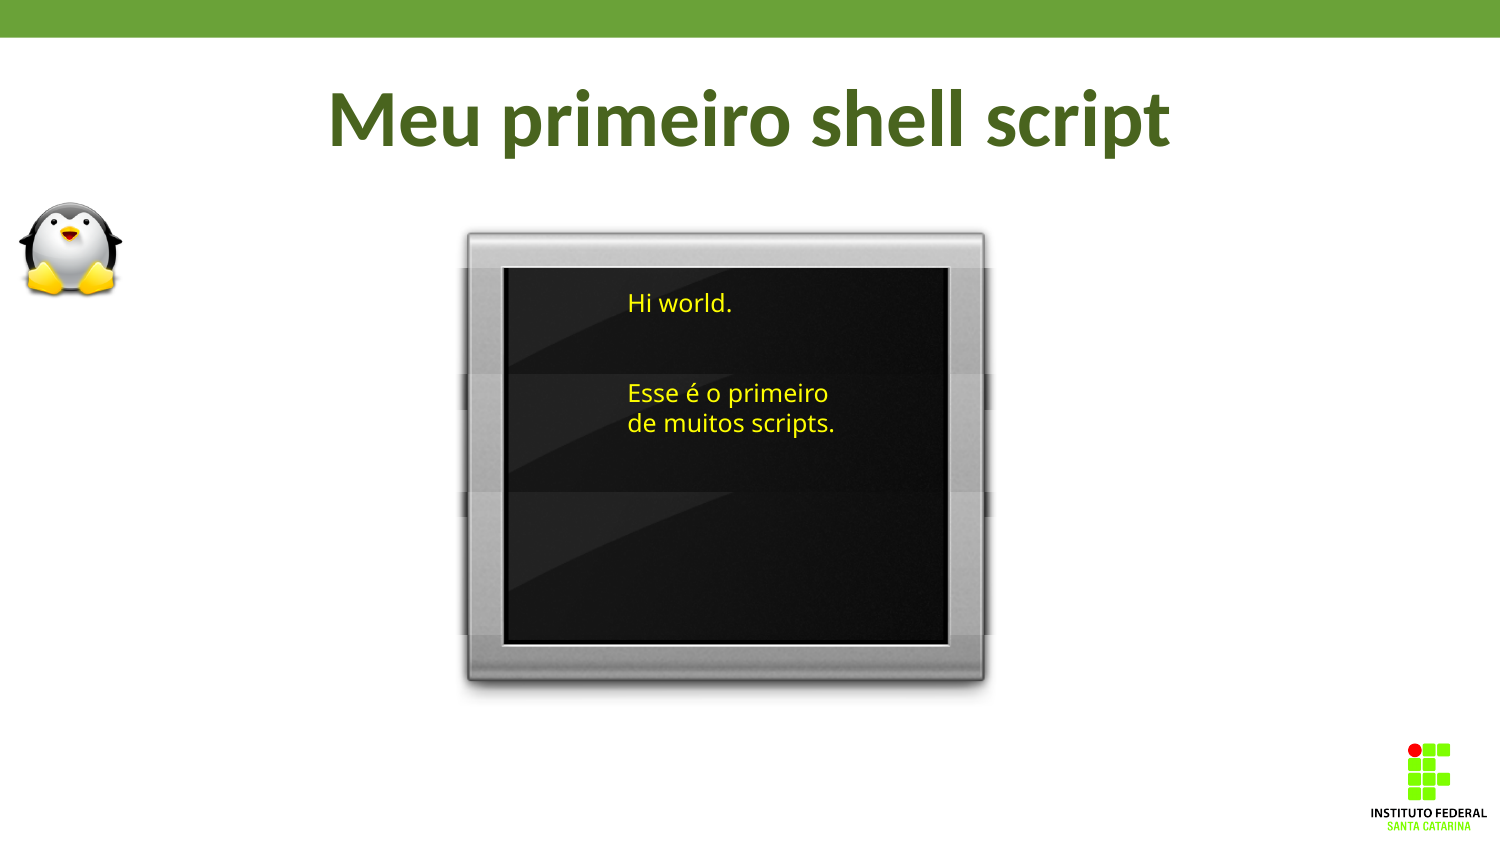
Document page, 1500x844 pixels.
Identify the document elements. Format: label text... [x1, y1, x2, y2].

picture [442, 173, 1010, 741]
picture [17, 198, 124, 304]
text_box Hi world. Esse é o primeiro de muitos scripts. [612, 280, 851, 445]
title Meu primeiro shell script [75, 43, 1425, 185]
picture [1358, 730, 1500, 844]
